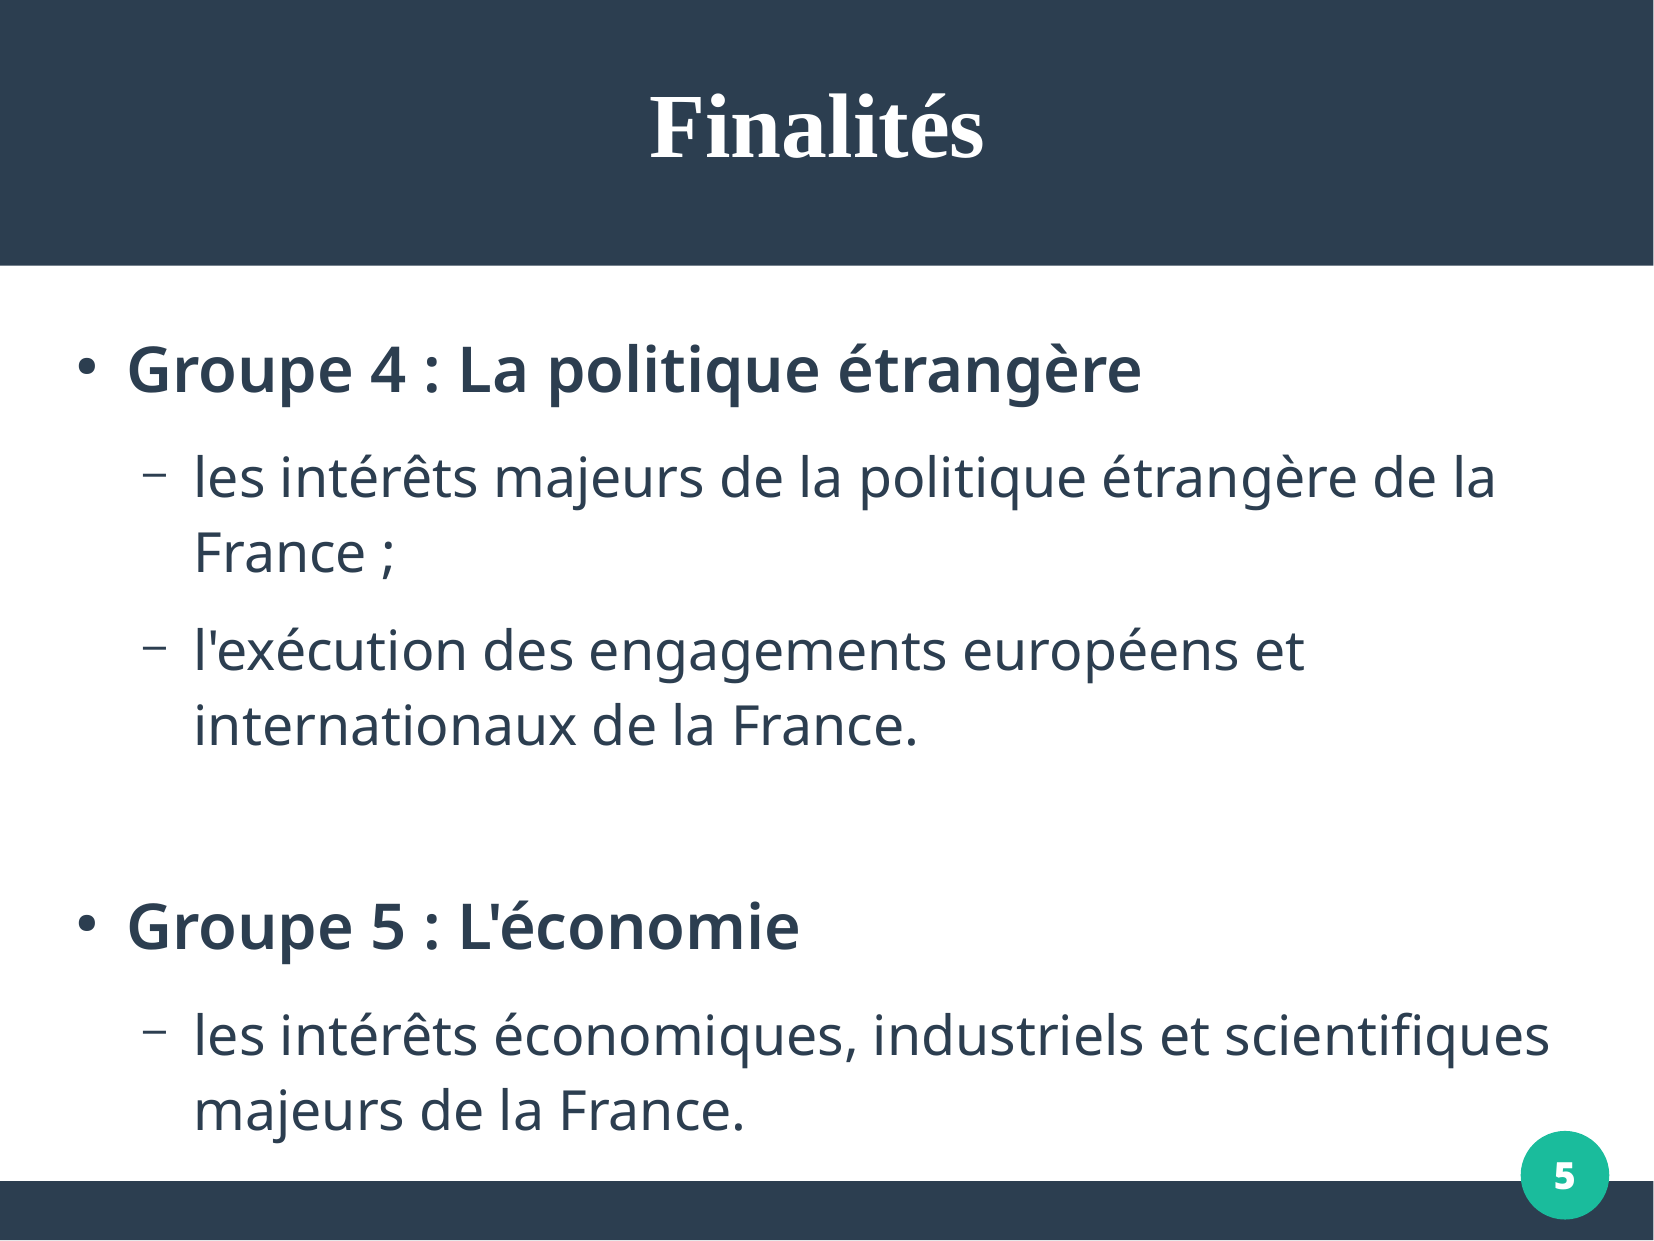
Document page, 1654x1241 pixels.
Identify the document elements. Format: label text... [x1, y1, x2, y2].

list Groupe 4 : La politique étrangère les intérêts majeurs de la politique étrangère de la France ; l'exécution des engagements européens et internationaux de la France. Groupe 5 : L'économie les intérêts économiques, industriels et scientifiques majeurs de la France. [59, 324, 1595, 1152]
title Finalités [59, 49, 1595, 207]
